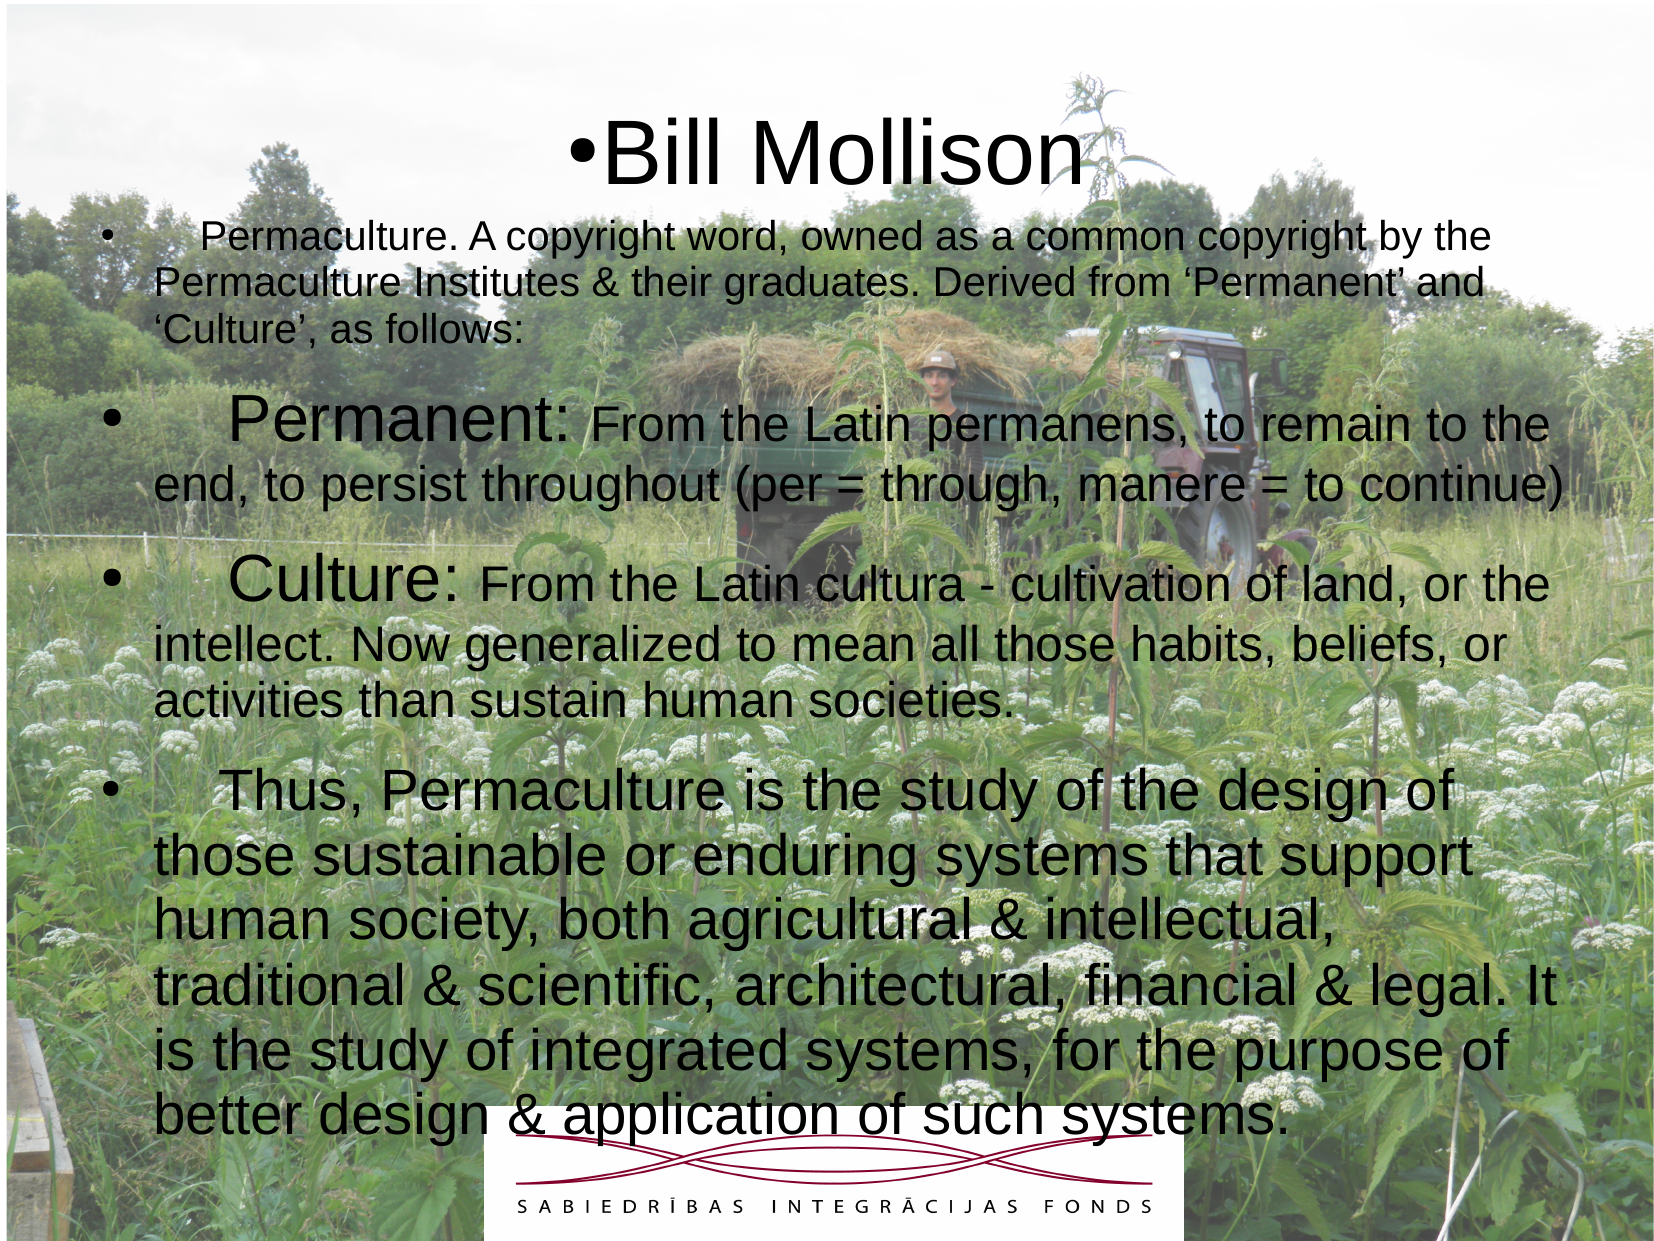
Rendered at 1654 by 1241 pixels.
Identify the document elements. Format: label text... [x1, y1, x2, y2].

title Bill Mollison [82, 49, 1571, 212]
list Permaculture. A copyright word, owned as a common copyright by the Permaculture Institutes & their graduates. Derived from ‘Permanent’ and ‘Culture’, as follows: Permanent: From the Latin permanens, to remain to the end, to persist throughout (per = through, manere = to continue) Culture: From the Latin cultura - cultivation of land, or the intellect. Now generalized to mean all those habits, beliefs, or activities than sustain human societies. Thus, Permaculture is the study of the design of those sustainable or enduring systems that support human society, both agricultural & intellectual, traditional & scientific, architectural, financial & legal. It is the study of integrated systems, for the purpose of better design & application of such systems. [82, 212, 1571, 1241]
